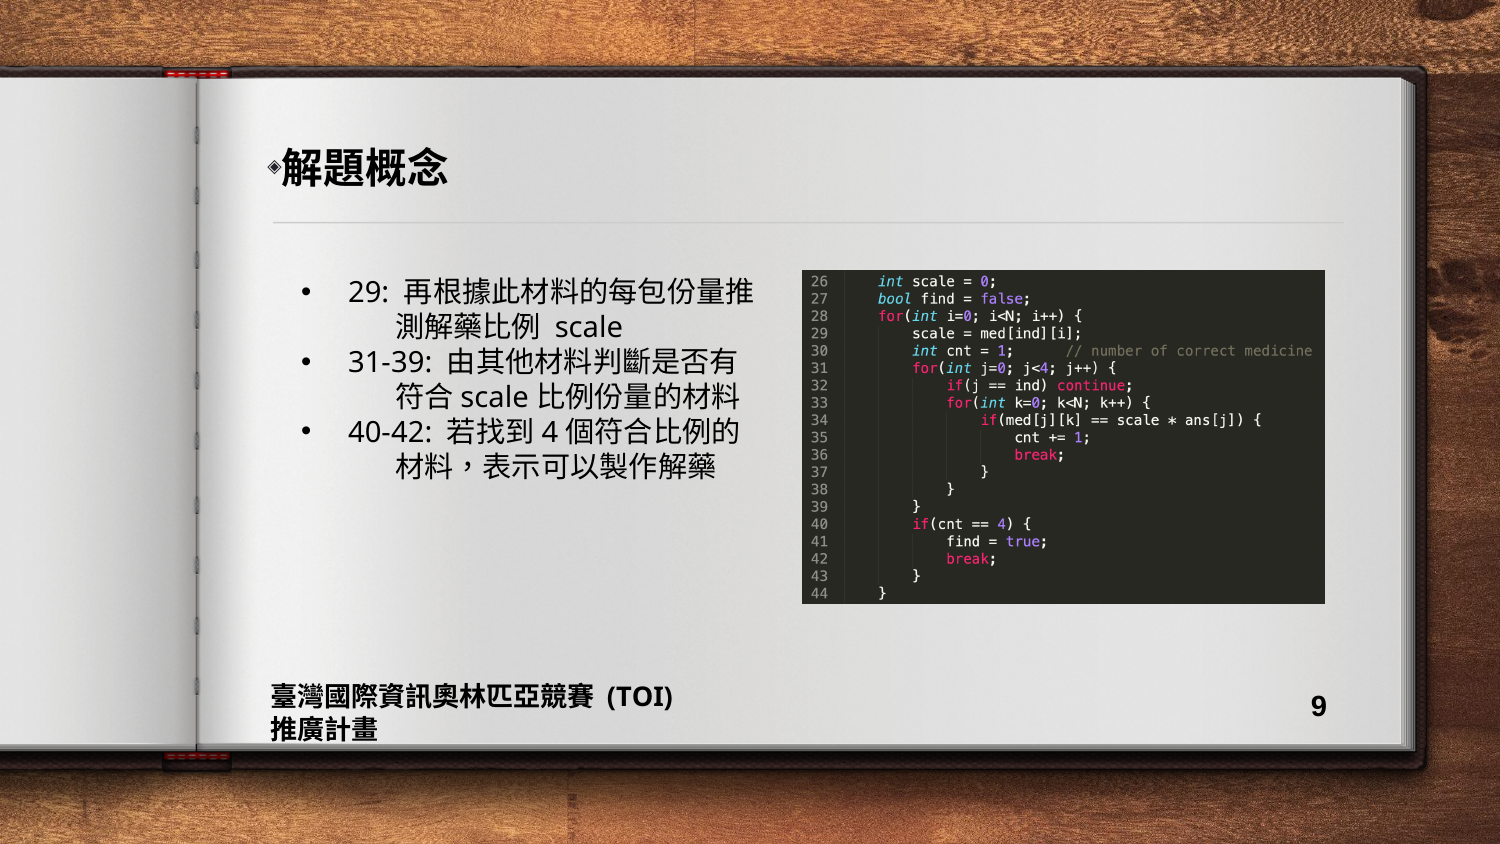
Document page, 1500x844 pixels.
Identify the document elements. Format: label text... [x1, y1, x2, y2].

text_box 解題概念 [252, 126, 1194, 216]
picture [802, 270, 1325, 604]
text_box [1295, 672, 1386, 737]
text_box 29: 再根據此材料的每包份量推測解藥比例 scale 31-39: 由其他材料判斷是否有符合scale比例份量的材料 40-42: 若找到4個符合比例的材料，表示可以製作解藥 [286, 266, 783, 604]
